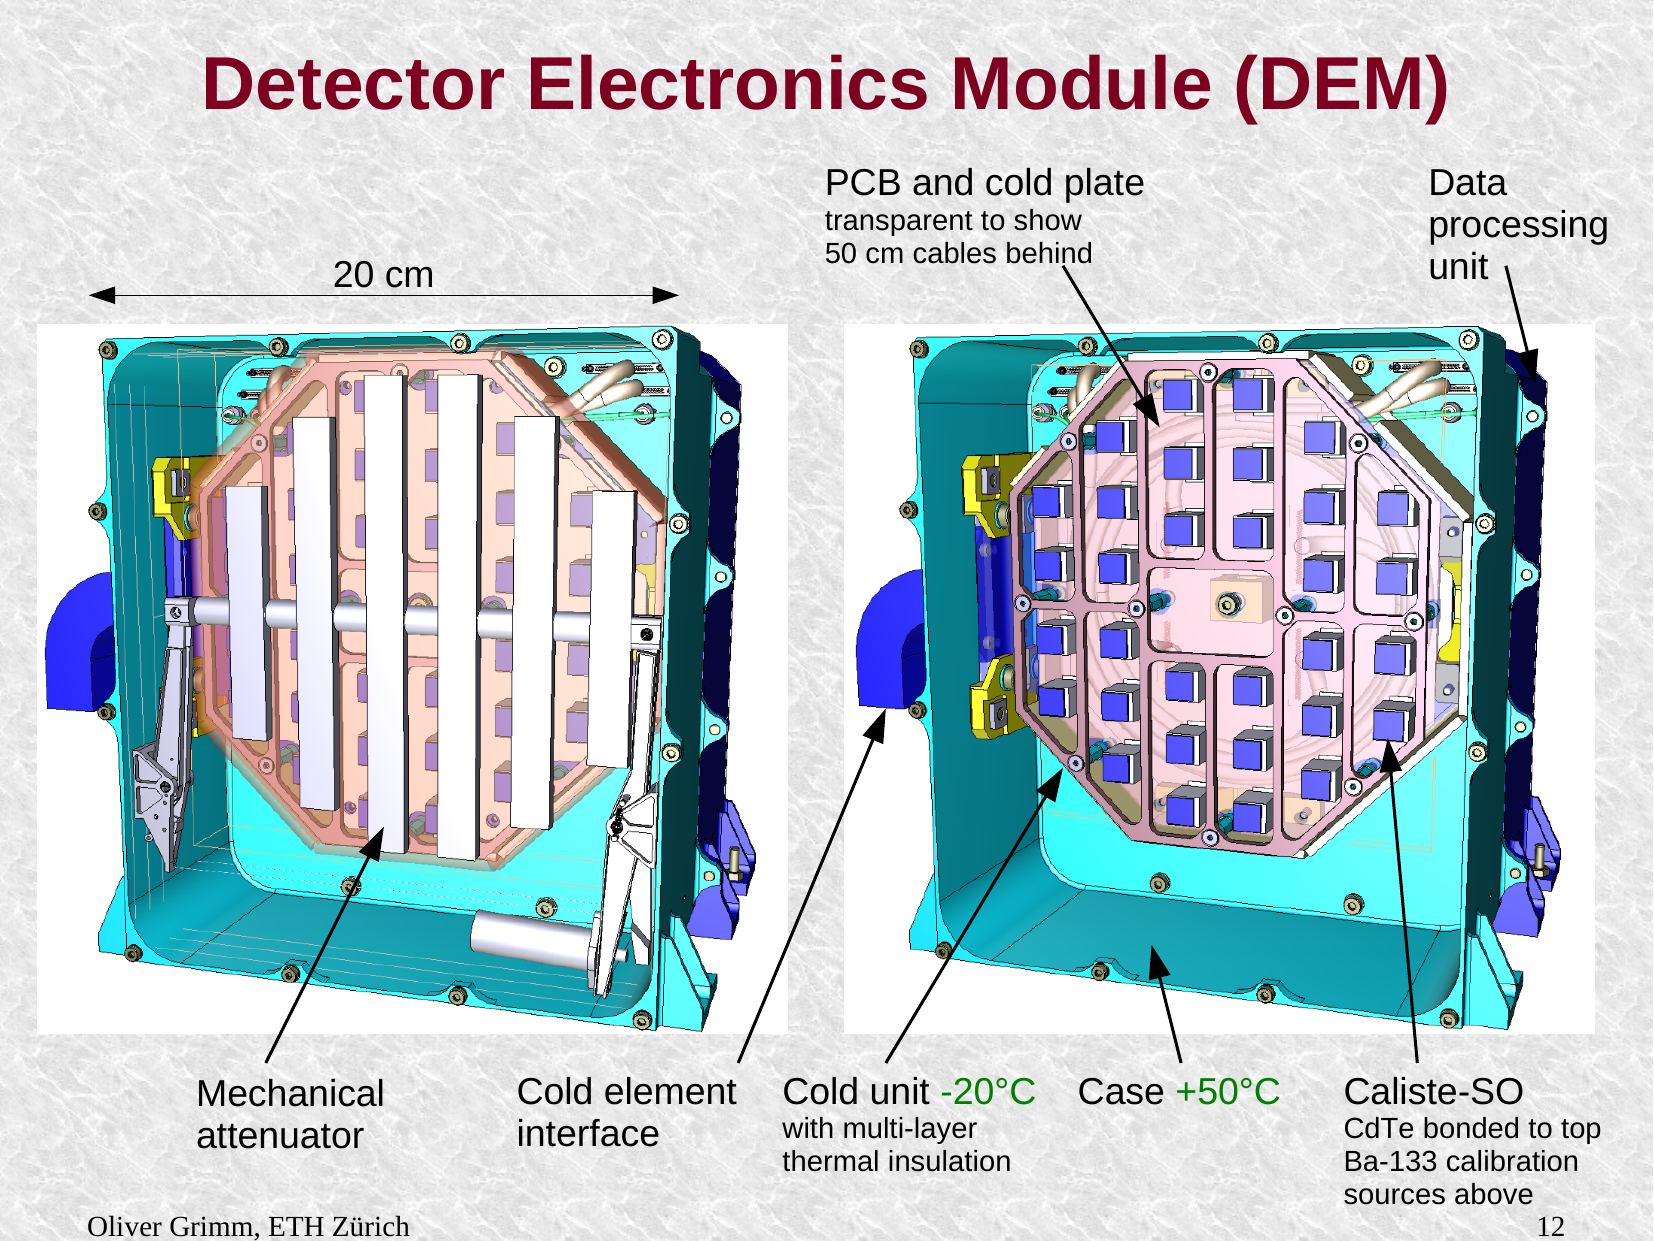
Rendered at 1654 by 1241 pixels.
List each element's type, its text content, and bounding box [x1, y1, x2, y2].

title Detector Electronics Module (DEM) [0, 27, 1653, 141]
text_box Caliste-SO CdTe bonded to top Ba-133 calibration sources above [1328, 1062, 1618, 1219]
text_box Cold unit -20°C with multi-layer thermal insulation [767, 1062, 1052, 1186]
text_box PCB and cold plate transparent to show 50 cm cables behind [809, 154, 1160, 277]
text_box Data processing unit [1413, 154, 1625, 296]
text_box Case +50°C [1062, 1062, 1296, 1120]
text_box Cold element interface [501, 1062, 752, 1162]
text_box Mechanical attenuator [181, 1065, 400, 1165]
picture [0, 0, 1654, 1241]
